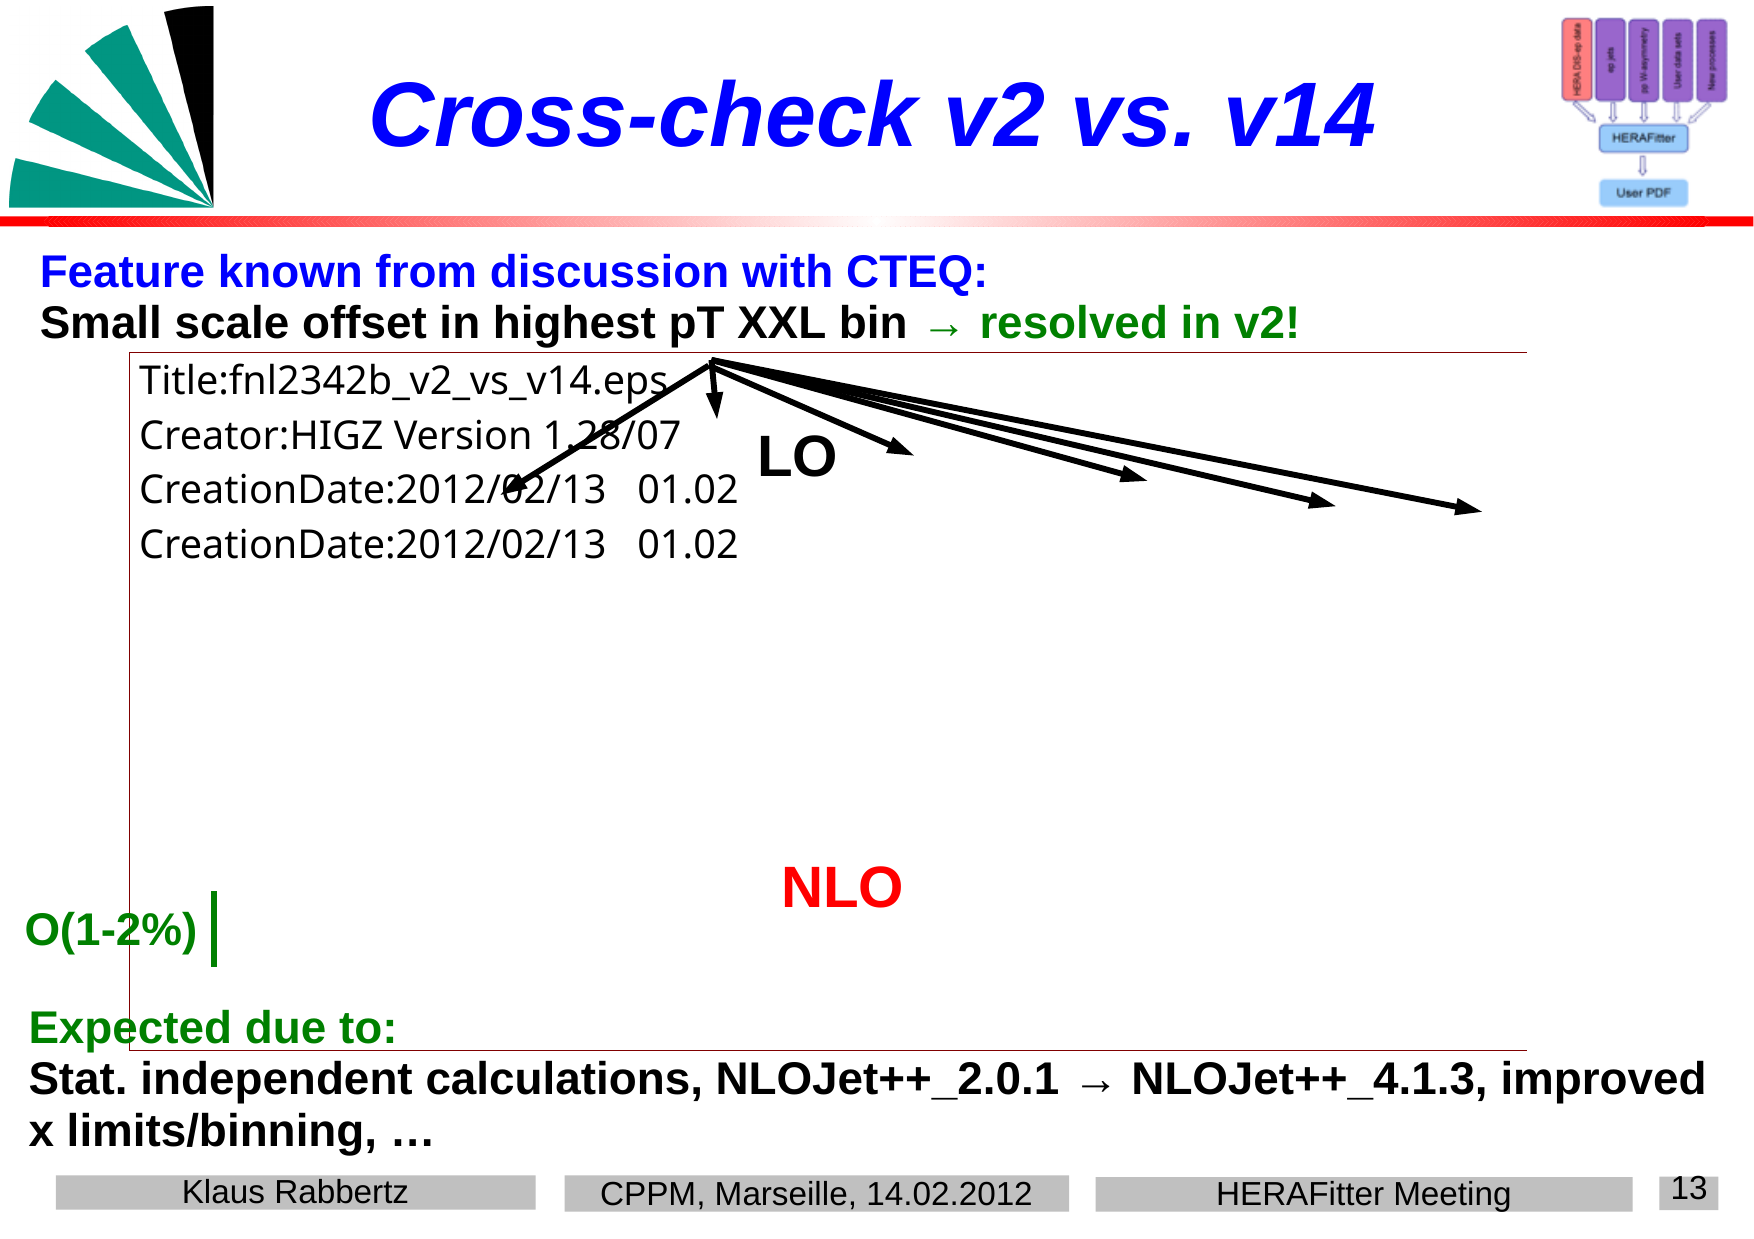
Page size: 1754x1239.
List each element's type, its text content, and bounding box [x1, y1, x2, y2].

text_box Feature known from discussion with CTEQ: Small scale offset in highest pT XXL bin → resolved in v2! [27, 240, 1312, 355]
picture [1552, 15, 1736, 211]
text_box O(1-2%) [12, 897, 209, 961]
text_box NLO [769, 849, 917, 926]
text_box LO [745, 417, 850, 495]
text_box Expected due to: Stat. independent calculations, NLOJet++_2.0.1 → NLOJet++_4.1.3, improved x limits/binning, … [16, 996, 1719, 1162]
title Cross-check v2 vs. v14 [220, 22, 1525, 207]
picture [126, 350, 1527, 996]
picture [9, 6, 214, 210]
